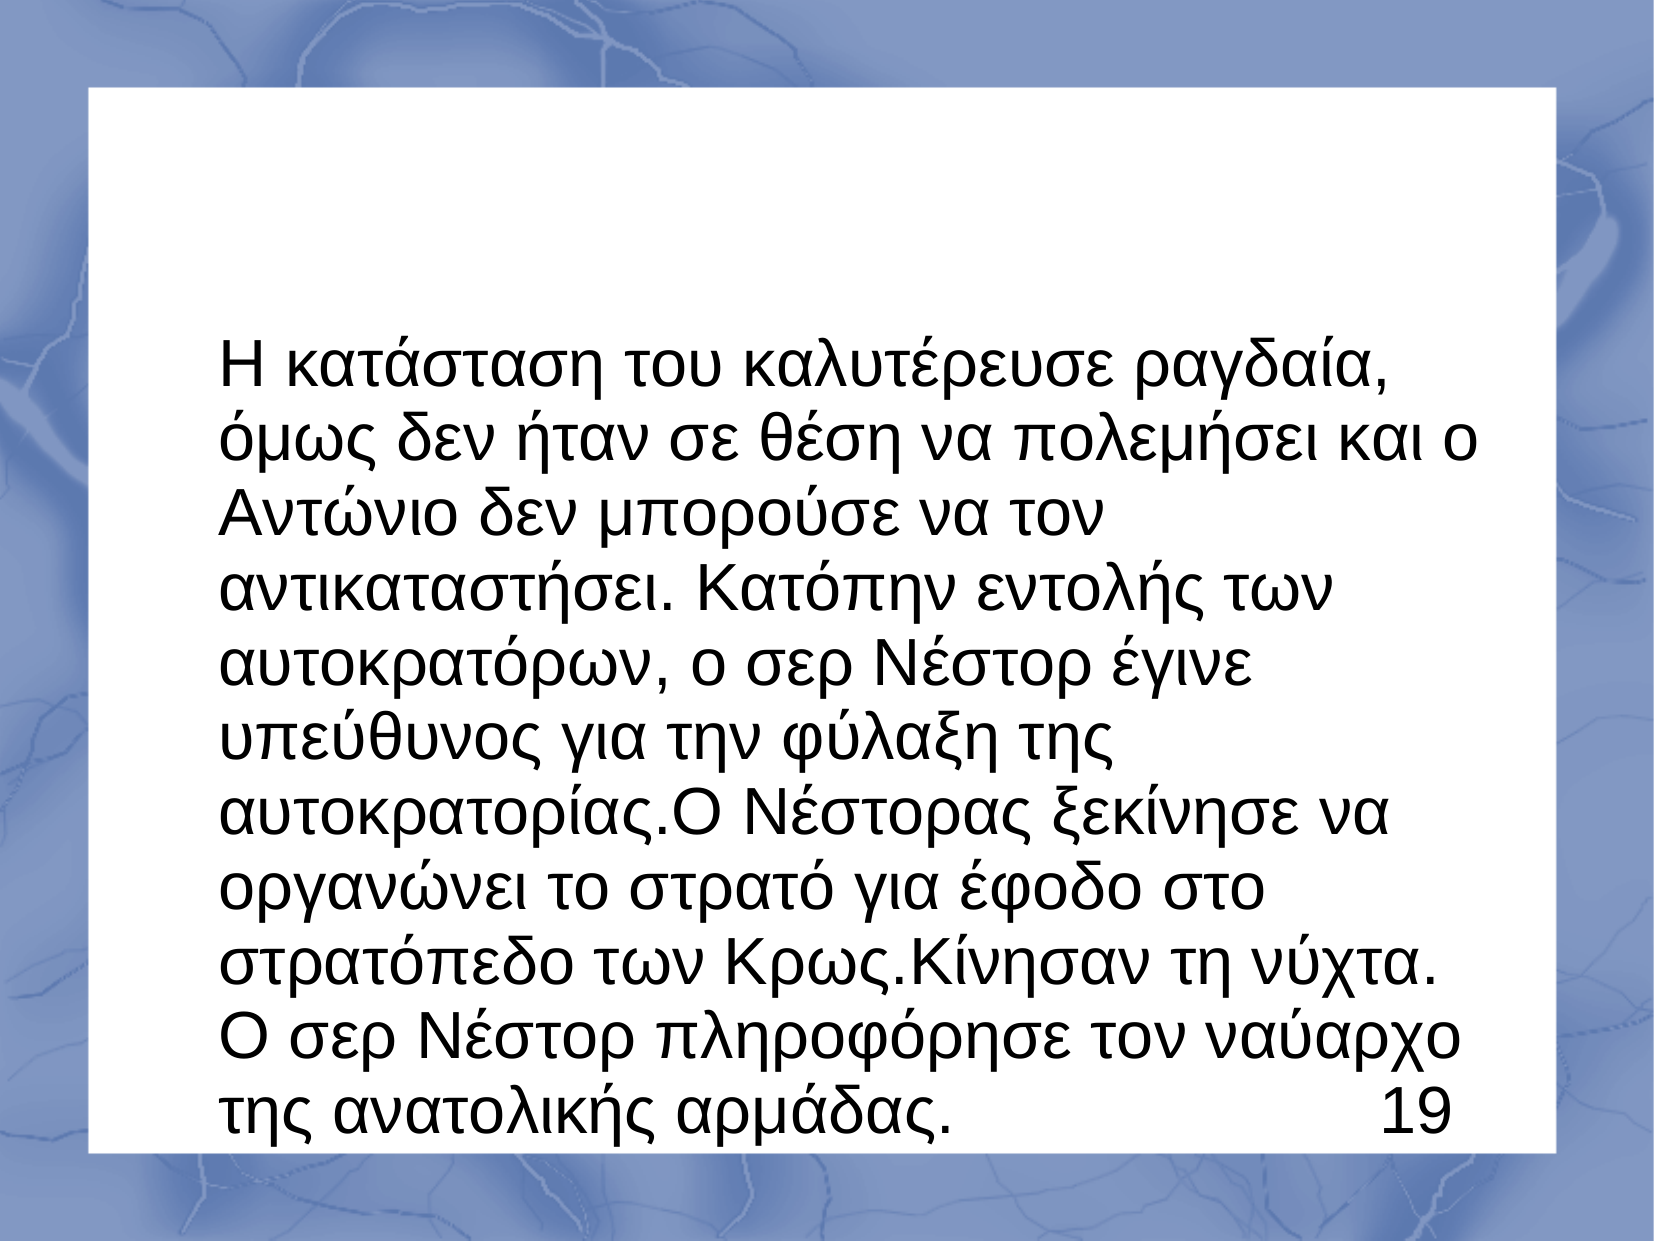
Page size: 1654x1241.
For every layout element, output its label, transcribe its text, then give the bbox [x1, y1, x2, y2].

picture [0, 0, 1654, 1241]
list Η κατάσταση του καλυτέρευσε ραγδαία, όμως δεν ήταν σε θέση να πολεμήσει και ο Αντώνιο δεν μπορούσε να τον αντικαταστήσει. Κατόπην εντολής των αυτοκρατόρων, ο σερ Νέστορ έγινε υπεύθυνος για την φύλαξη της αυτοκρατορίας.Ο Νέστορας ξεκίνησε να οργανώνει το στρατό για έφοδο στο στρατόπεδο των Κρως.Κίνησαν τη νύχτα. Ο σερ Νέστορ πληροφόρησε τον ναύαρχο της ανατολικής αρμάδας. 19 [147, 325, 1506, 1149]
